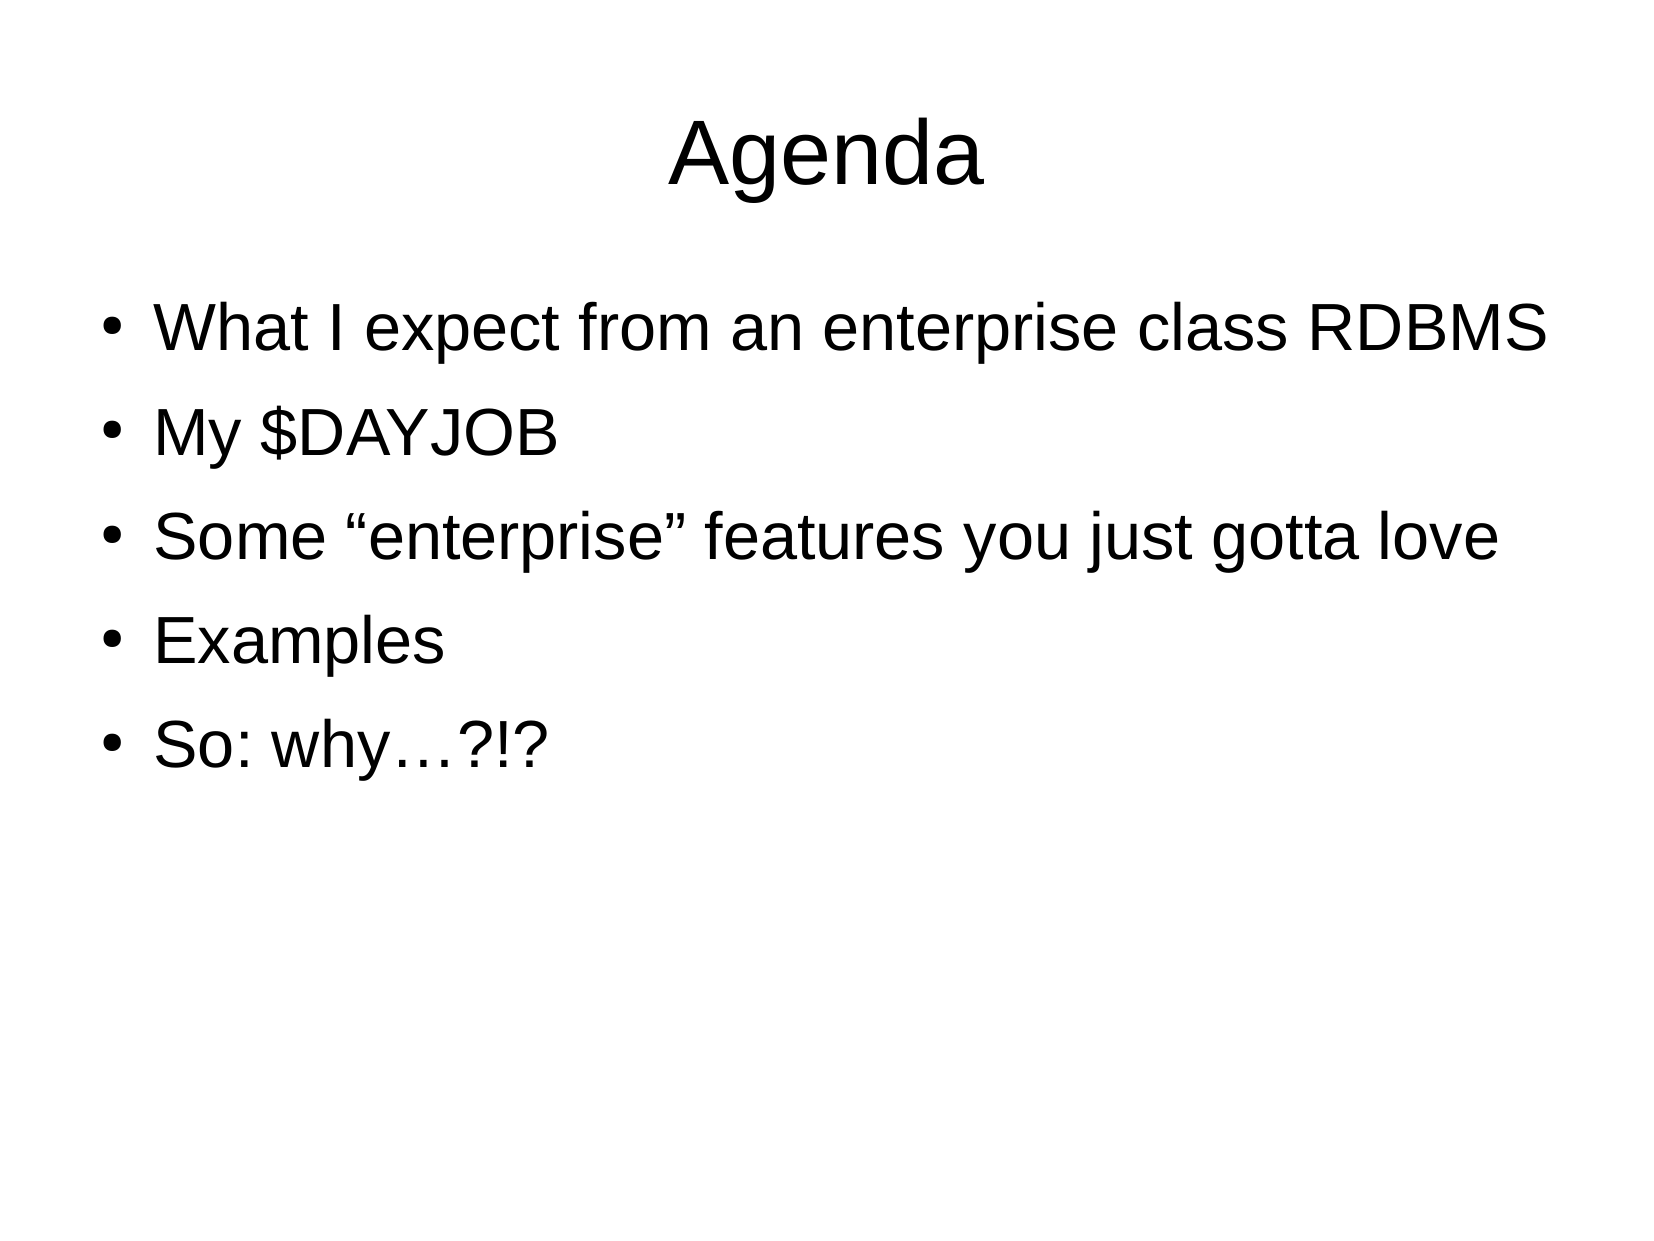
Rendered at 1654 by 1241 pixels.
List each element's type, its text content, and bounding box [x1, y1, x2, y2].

list What I expect from an enterprise class RDBMS My $DAYJOB Some “enterprise” features you just gotta love Examples So: why…?!? [82, 290, 1571, 1010]
title Agenda [82, 49, 1571, 257]
